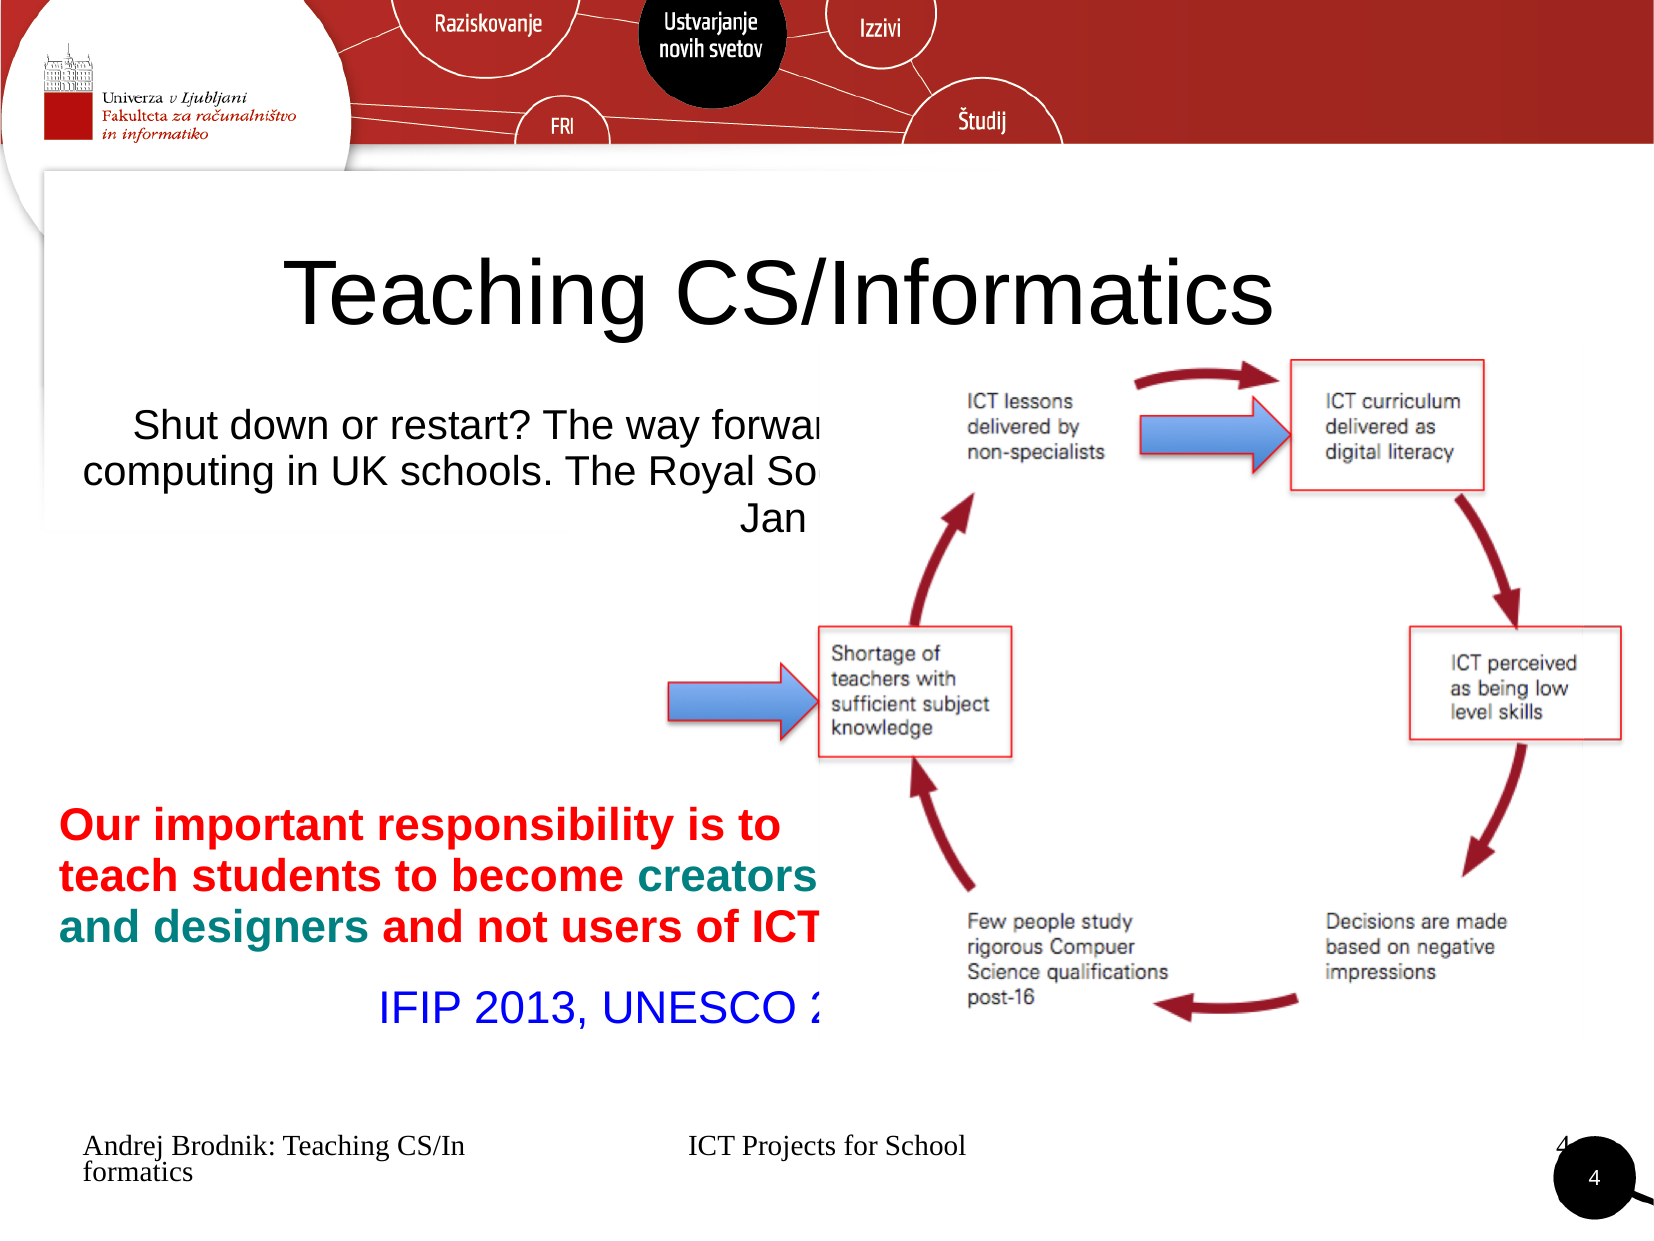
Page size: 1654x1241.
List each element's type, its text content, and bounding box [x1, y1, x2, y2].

title Teaching CS/Informatics [35, 188, 1524, 397]
text_box <številka> [1553, 1145, 1636, 1212]
picture [0, 0, 1654, 1241]
list Shut down or restart? The way forward for computing in UK schools. The Royal Society, Jan 2012 Our important responsibility is to teach students to become creators and designers and not users of ICT. IFIP 2013, UNESCO 2013 [59, 401, 912, 1099]
